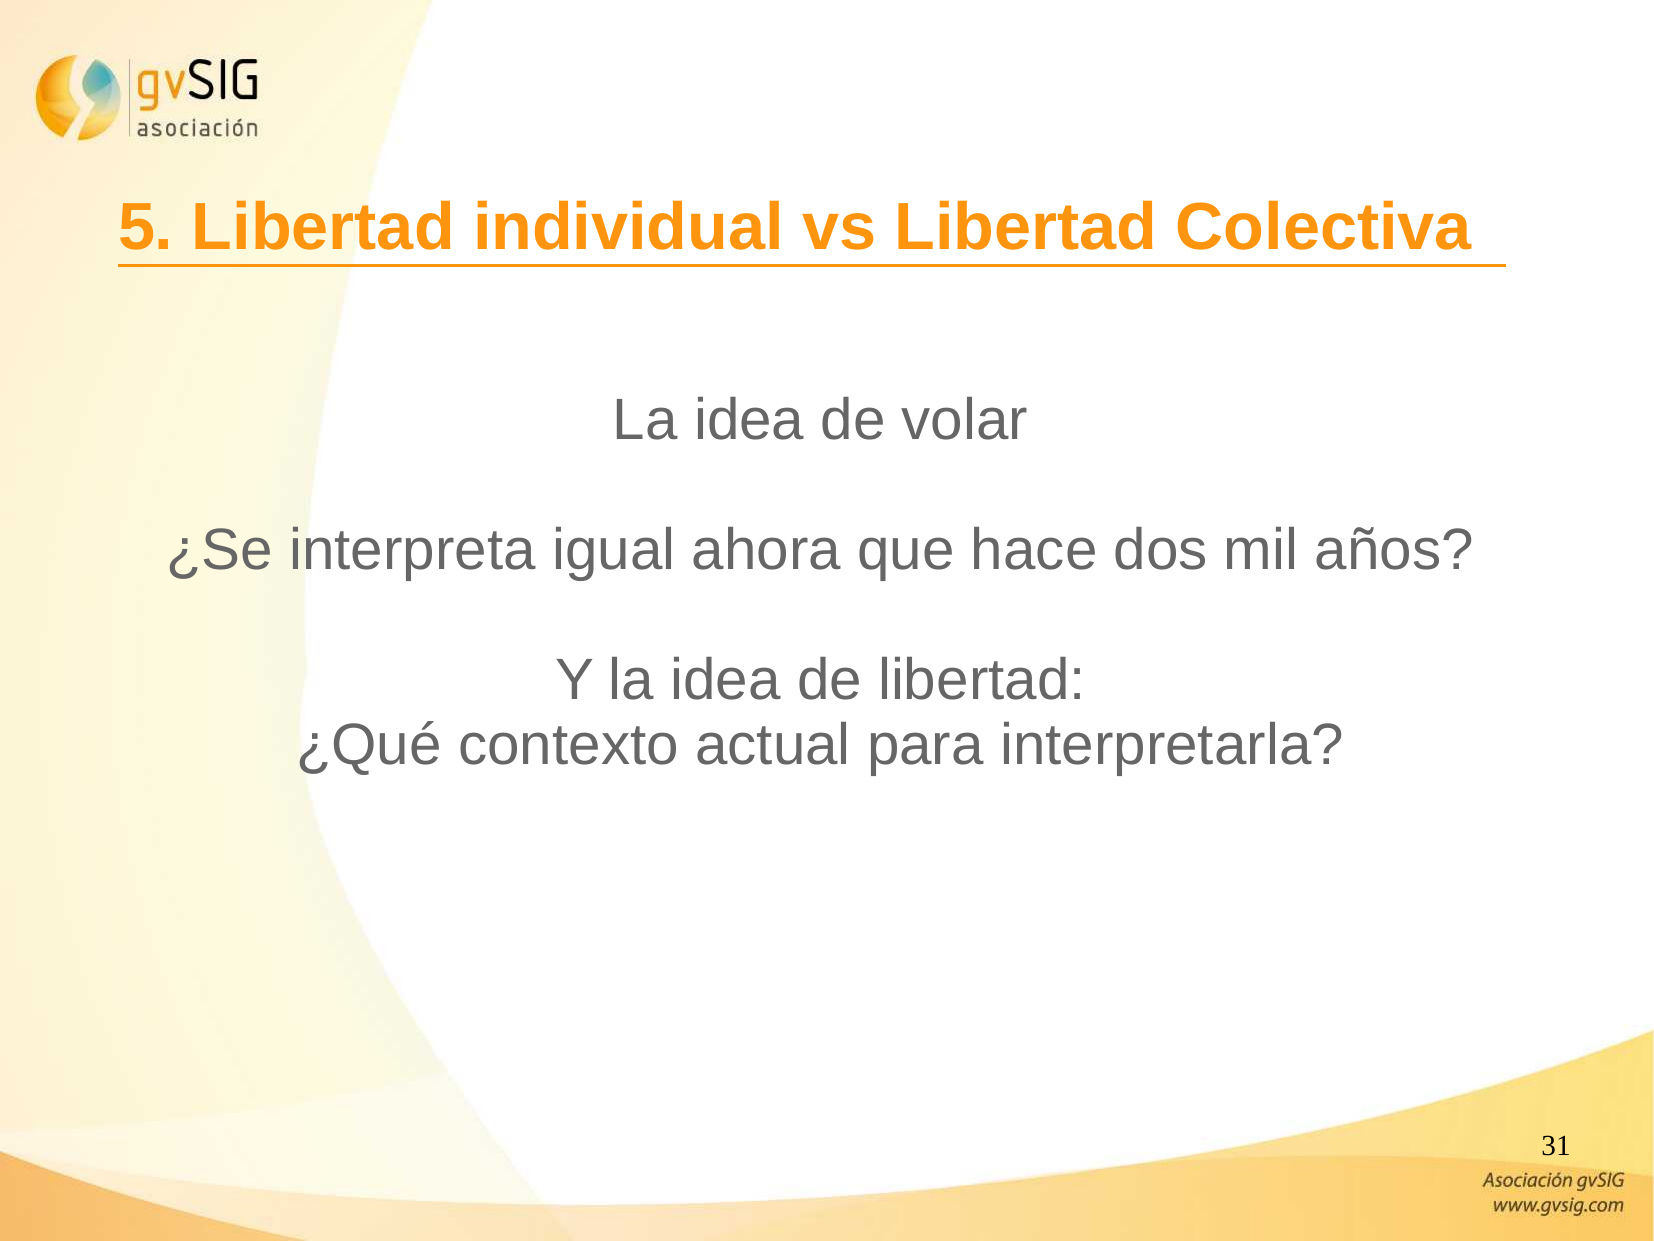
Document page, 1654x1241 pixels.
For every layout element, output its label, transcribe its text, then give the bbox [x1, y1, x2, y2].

title 5. Libertad individual vs Libertad Colectiva [118, 177, 1607, 276]
text_box La idea de volar ¿Se interpreta igual ahora que hace dos mil años? Y la idea de libertad: ¿Qué contexto actual para interpretarla? [112, 378, 1530, 784]
picture [0, 0, 1654, 1241]
